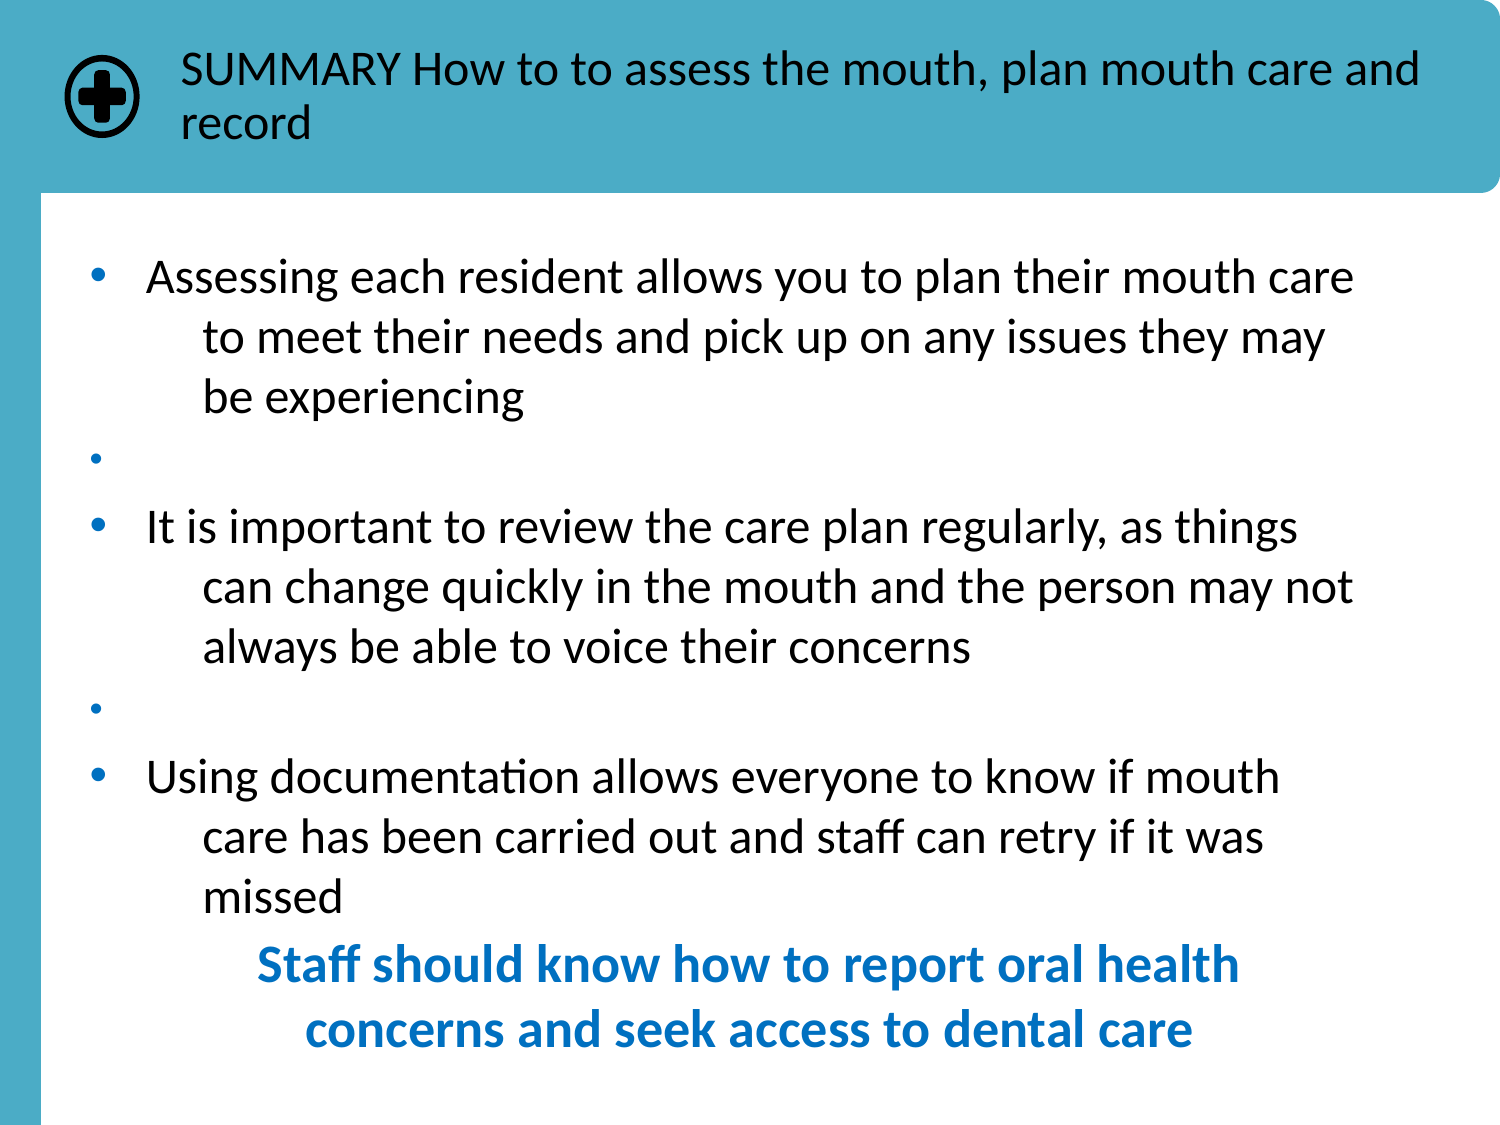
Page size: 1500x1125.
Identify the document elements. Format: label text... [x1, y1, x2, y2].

text_box SUMMARY How to to assess the mouth, plan mouth care and record [166, 0, 1500, 193]
text_box Staff should know how to report oral health concerns and seek access to dental care [168, 920, 1332, 1068]
text_box Assessing each resident allows you to plan their mouth care to meet their needs and pick up on any issues they may be experiencing It is important to review the care plan regularly, as things can change quickly in the mouth and the person may not always be able to voice their concerns Using documentation allows everyone to know if mouth care has been carried out and staff can retry if it was missed [75, 236, 1384, 931]
text_box [0, 0, 166, 1125]
